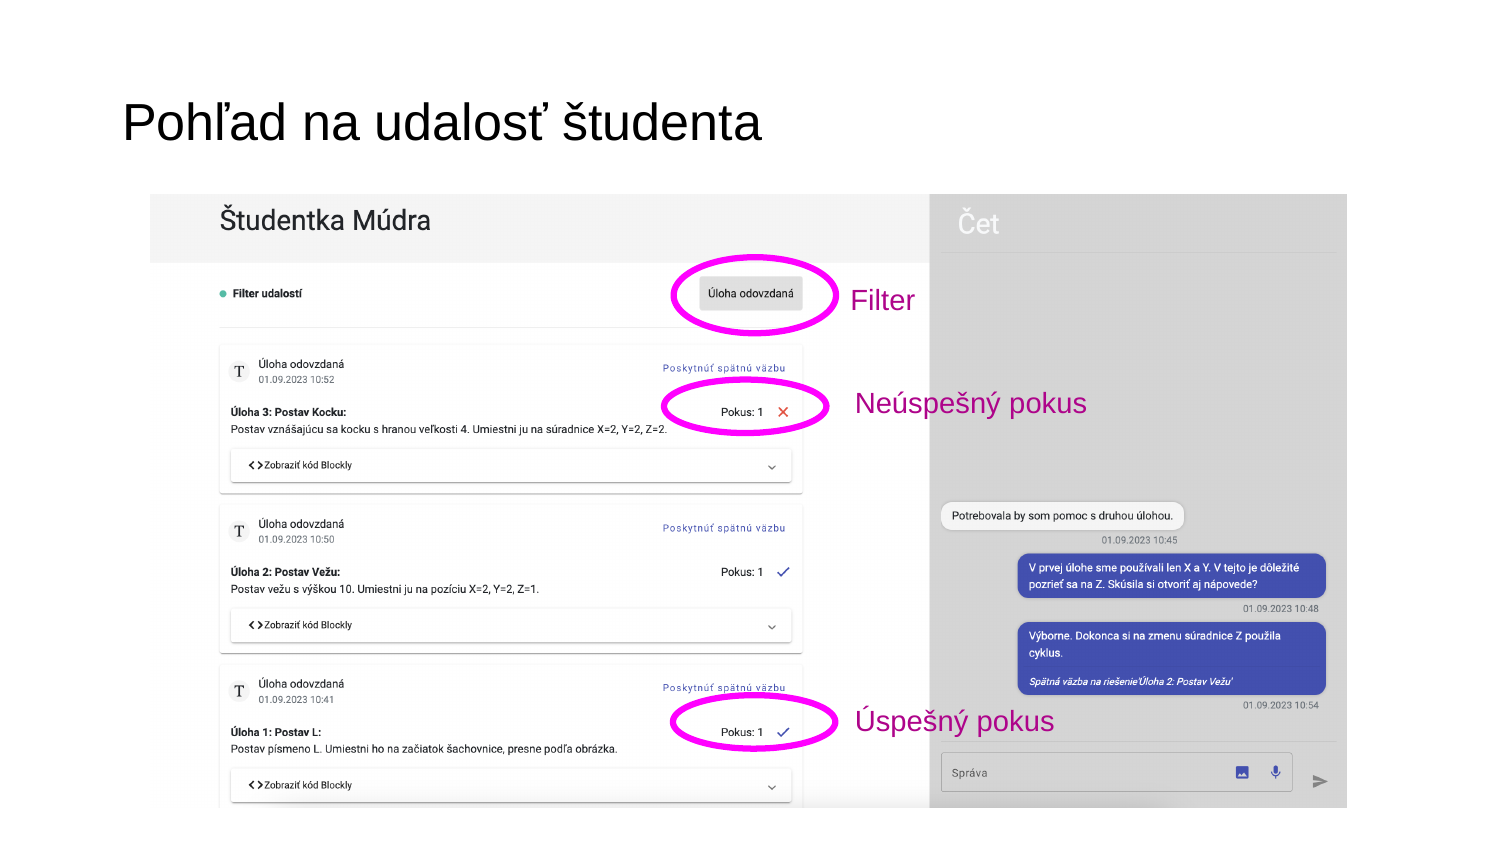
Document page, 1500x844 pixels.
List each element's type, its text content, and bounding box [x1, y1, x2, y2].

picture [150, 194, 1347, 808]
text_box Neúspešný pokus [839, 376, 1186, 428]
title Pohľad na udalosť študenta [107, 72, 1500, 167]
text_box Filter [835, 273, 964, 325]
text_box Úspešný pokus [839, 695, 1186, 746]
